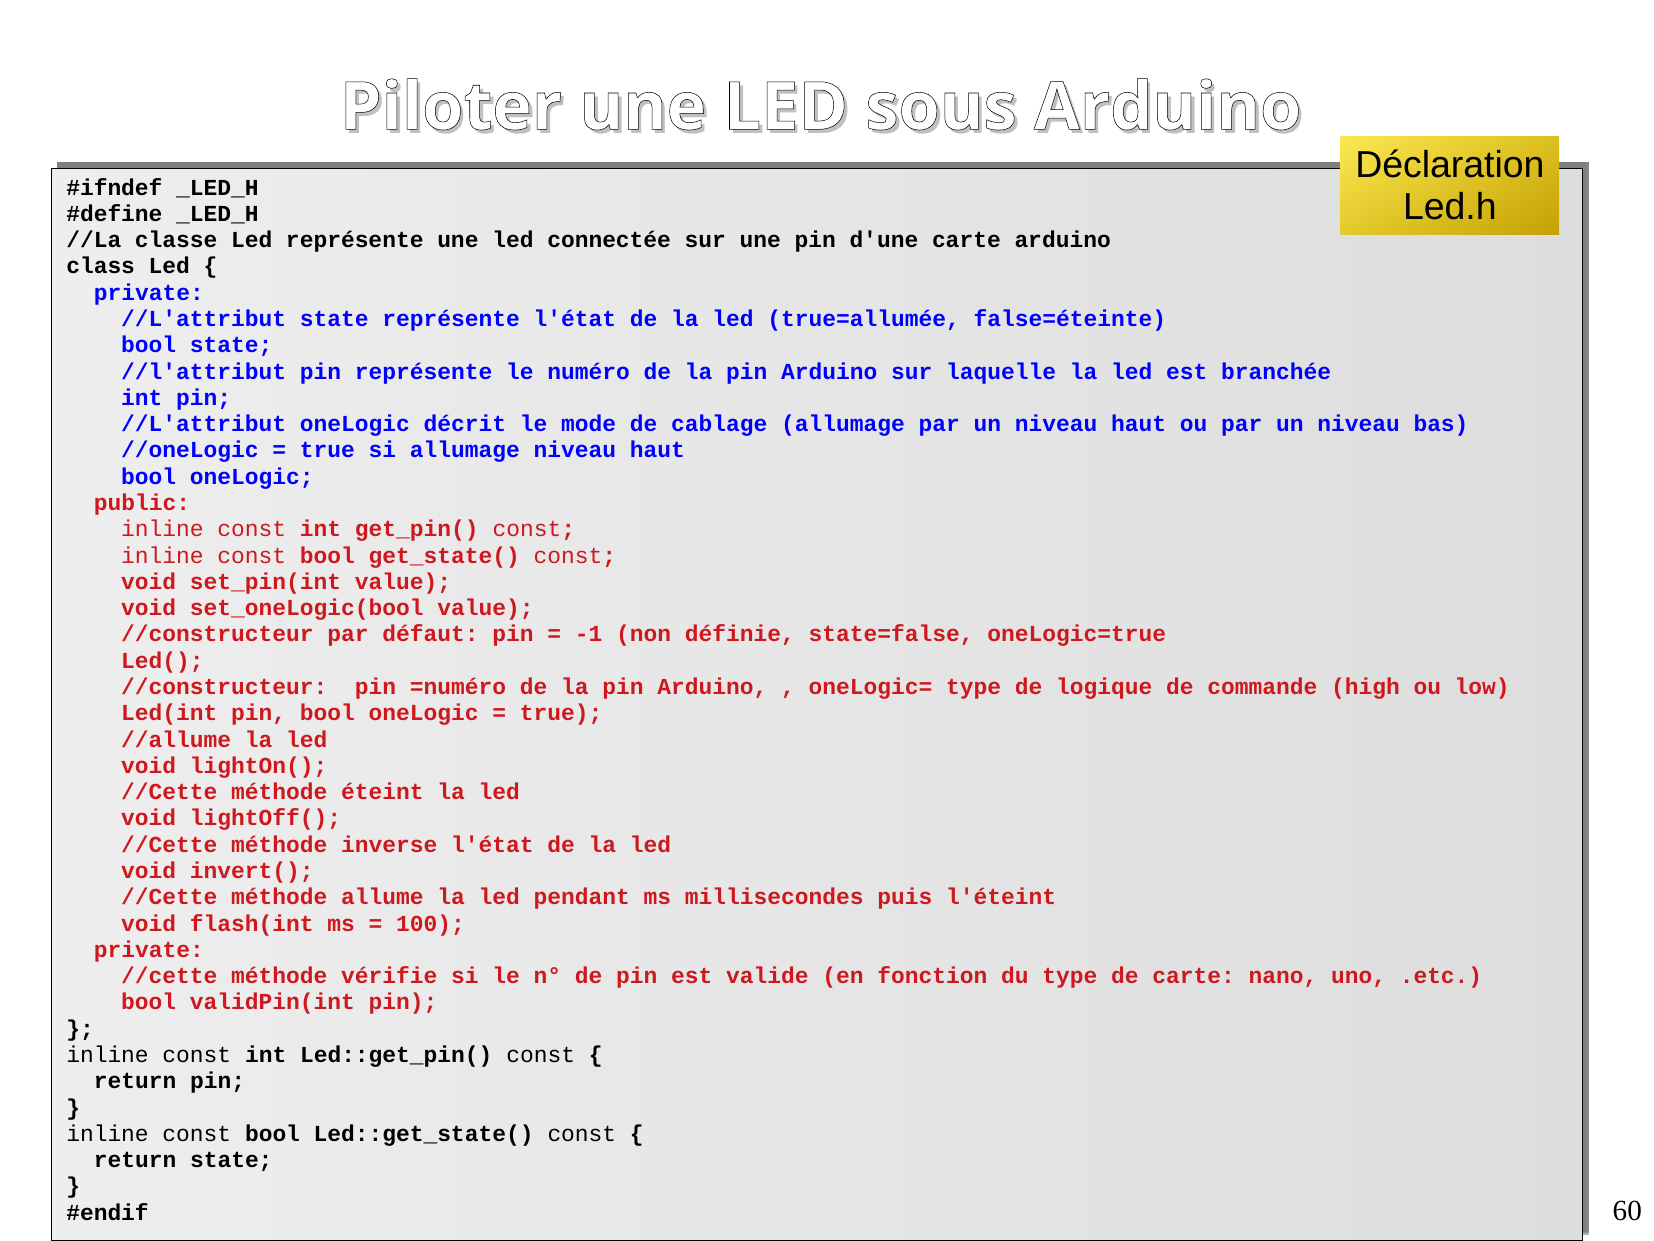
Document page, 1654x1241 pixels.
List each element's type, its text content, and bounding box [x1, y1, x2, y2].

text_box #ifndef _LED_H #define _LED_H //La classe Led représente une led connectée sur une pin d'une carte arduino class Led { private: //L'attribut state représente l'état de la led (true=allumée, false=éteinte) bool state; //l'attribut pin représente le numéro de la pin Arduino sur laquelle la led est branchée int pin; //L'attribut oneLogic décrit le mode de cablage (allumage par un niveau haut ou par un niveau bas) //oneLogic = true si allumage niveau haut bool oneLogic; public: inline const int get_pin() const; inline const bool get_state() const; void set_pin(int value); void set_oneLogic(bool value); //constructeur par défaut: pin = -1 (non définie, state=false, oneLogic=true Led(); //constructeur: pin =numéro de la pin Arduino, , oneLogic= type de logique de commande (high ou low) Led(int pin, bool oneLogic = true); //allume la led void lightOn(); //Cette méthode éteint la led void lightOff(); //Cette méthode inverse l'état de la led void invert(); //Cette méthode allume la led pendant ms millisecondes puis l'éteint void flash(int ms = 100); private: //cette méthode vérifie si le n° de pin est valide (en fonction du type de carte: nano, uno, .etc.) bool validPin(int pin); }; inline const int Led::get_pin() const { return pin; } inline const bool Led::get_state() const { return state; } #endif [51, 168, 1583, 1241]
title Piloter une LED sous Arduino [76, 0, 1565, 162]
text_box Déclaration Led.h [1340, 136, 1560, 235]
